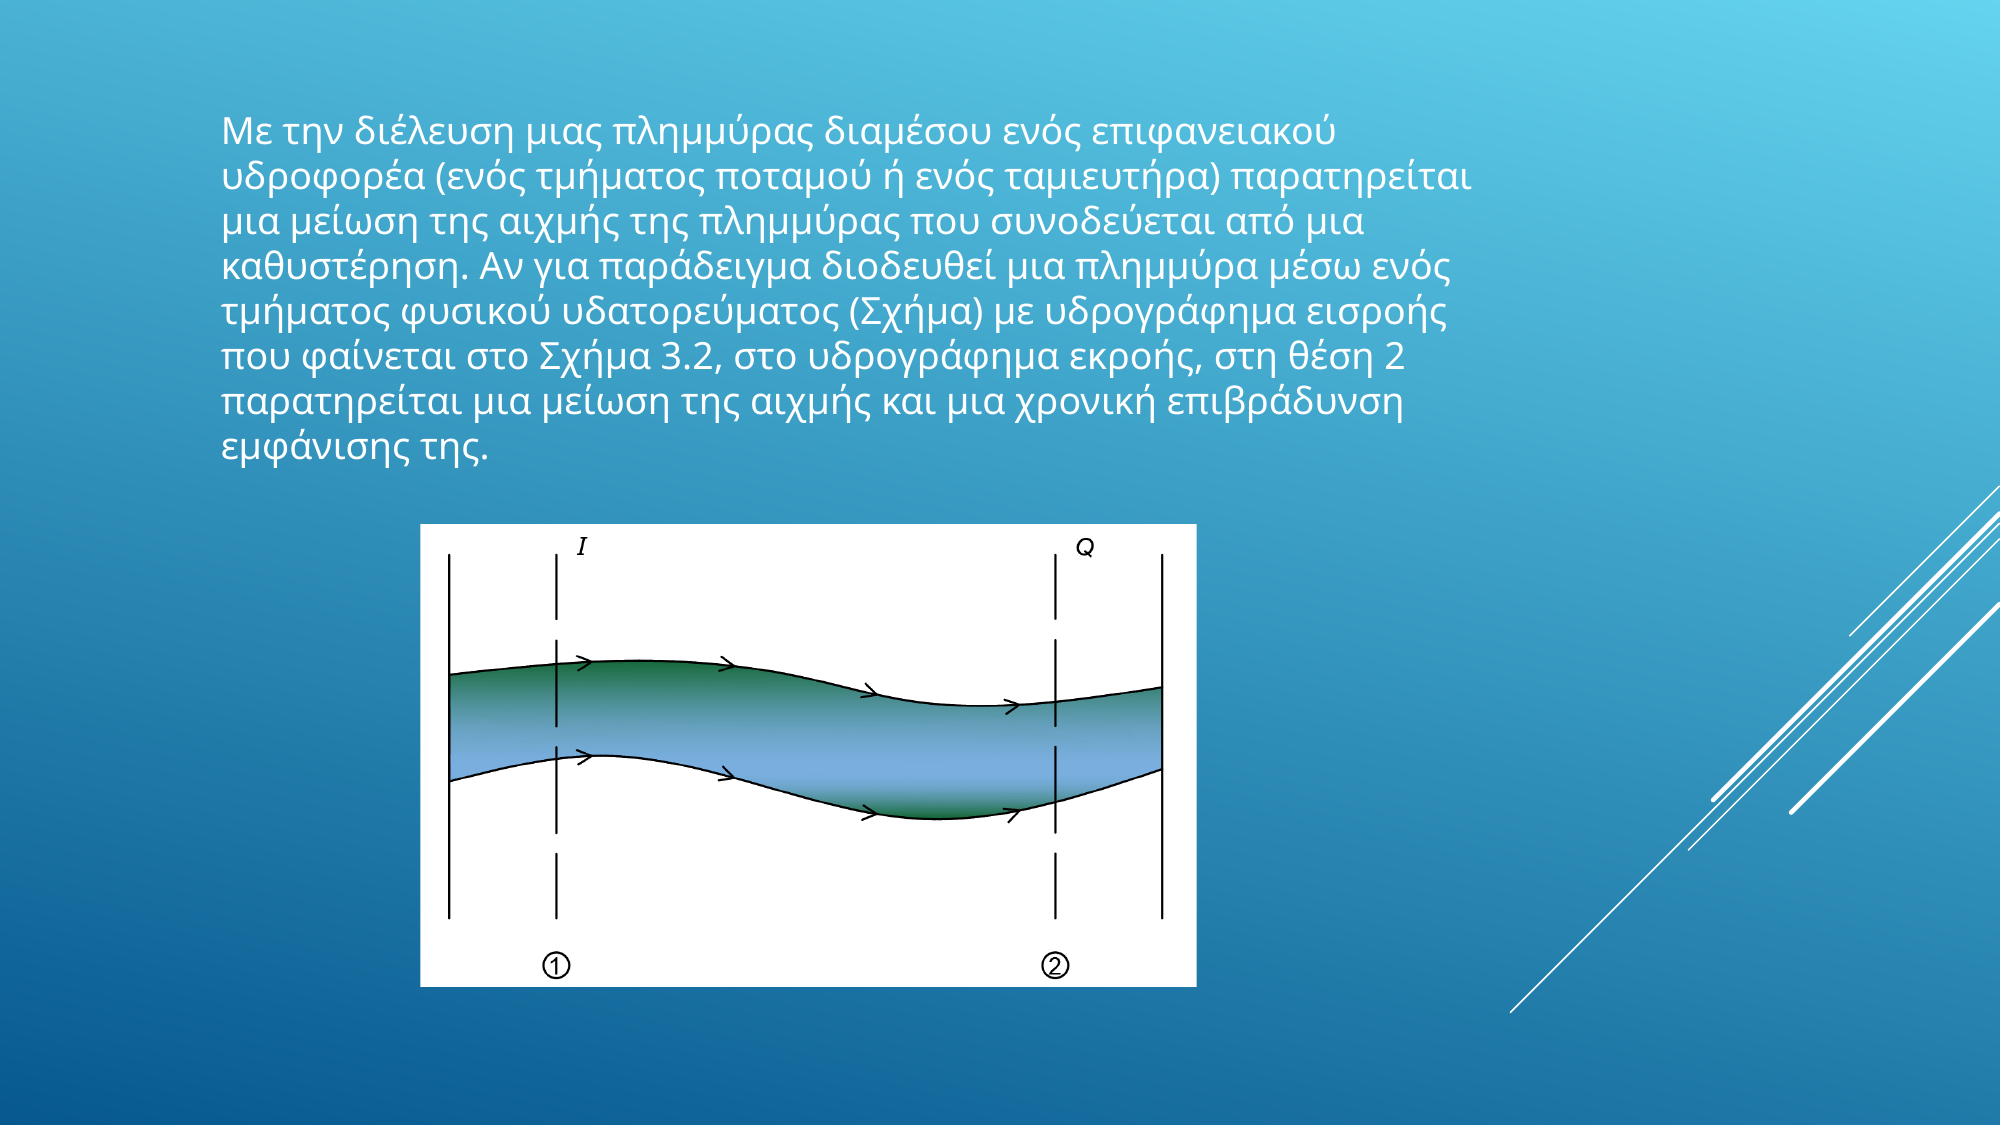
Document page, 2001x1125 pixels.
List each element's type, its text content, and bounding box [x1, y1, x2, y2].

text_box Με την διέλευση μιας πλημμύρας διαμέσου ενός επιφανειακού υδροφορέα (ενός τμήματος ποταμού ή ενός ταμιευτήρα) παρατηρείται μια μείωση της αιχμής της πλημμύρας που συνοδεύεται από μια καθυστέρηση. Αν για παράδειγμα διοδευθεί μια πλημμύρα μέσω ενός τμήματος φυσικού υδατορεύματος (Σχήμα) με υδρογράφημα εισροής που φαίνεται στο Σχήμα 3.2, στο υδρογράφημα εκροής, στη θέση 2 παρατηρείται μια μείωση της αιχμής και μια χρονική επιβράδυνση εμφάνισης της. [205, 55, 1515, 525]
picture [420, 525, 1197, 987]
